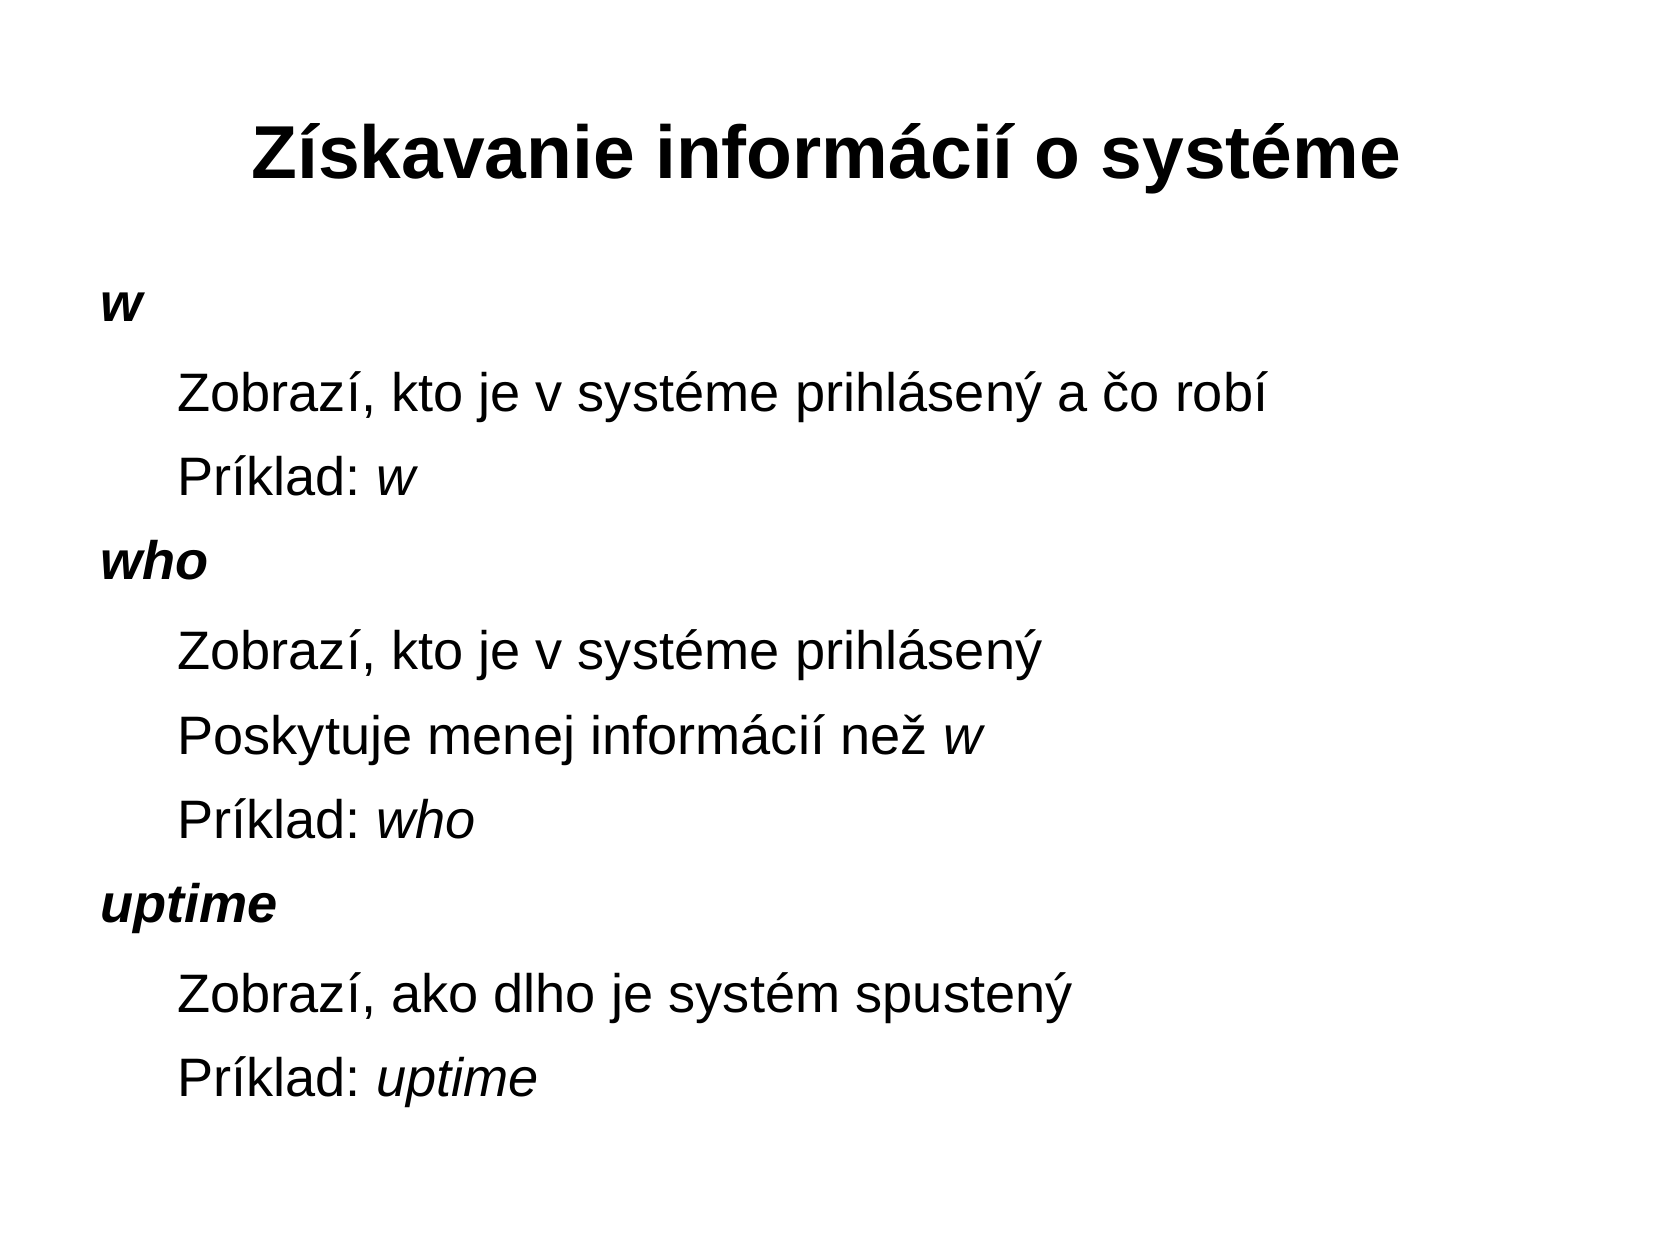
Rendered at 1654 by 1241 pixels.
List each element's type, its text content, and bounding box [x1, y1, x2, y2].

list w Zobrazí, kto je v systéme prihlásený a čo robí Príklad: w who Zobrazí, kto je v systéme prihlásený Poskytuje menej informácií než w Príklad: who uptime Zobrazí, ako dlho je systém spustený Príklad: uptime [82, 272, 1571, 1112]
title Získavanie informácií o systéme [82, 49, 1571, 257]
